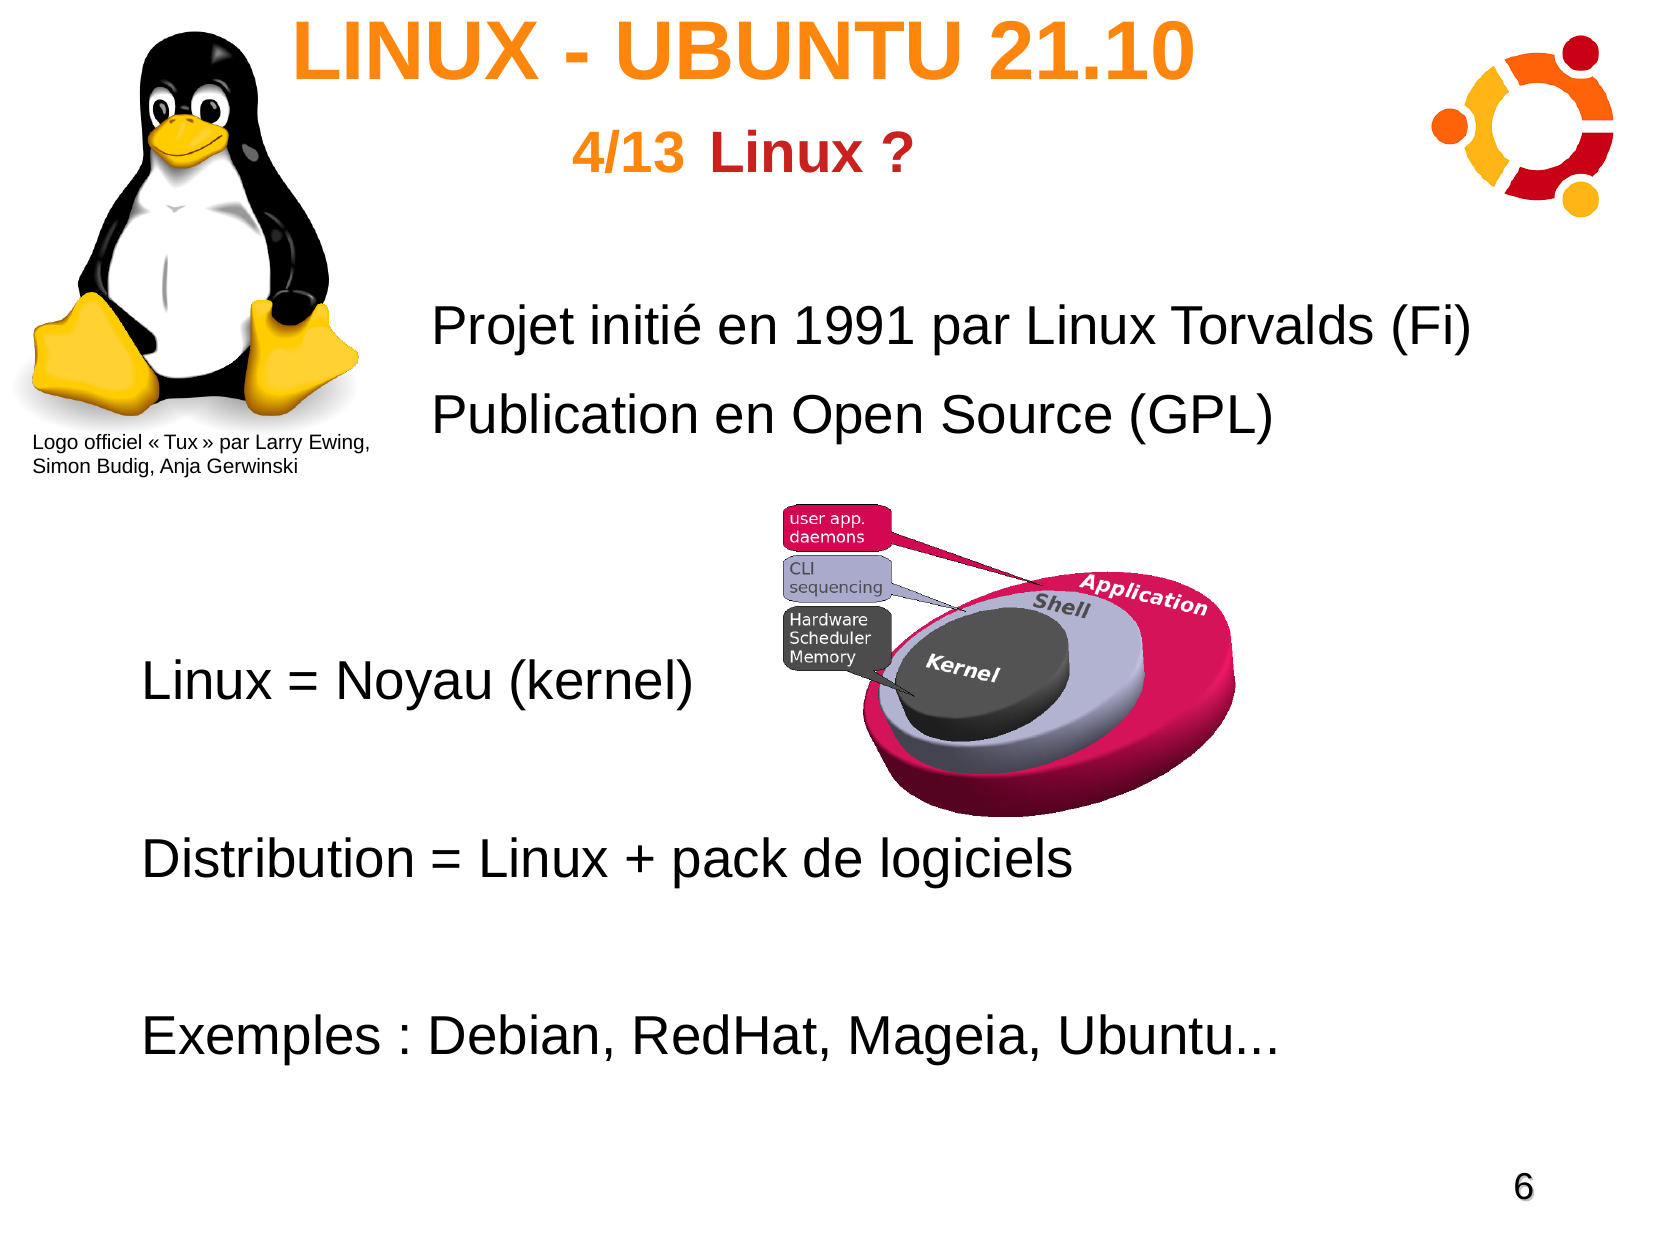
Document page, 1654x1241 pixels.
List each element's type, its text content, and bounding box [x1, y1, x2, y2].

title LINUX - UBUNTU 21.10 4/13 Linux ? [0, 0, 1489, 201]
picture [12, 201, 378, 436]
list Projet initié en 1991 par Linux Torvalds (Fi) Publication en Open Source (GPL) Linux = Noyau (kernel) Distribution = Linux + pack de logiciels Exemples : Debian, RedHat, Mageia, Ubuntu... [141, 295, 1619, 1075]
text_box <numéro> [1417, 1158, 1630, 1229]
text_box Logo officiel « Tux » par Larry Ewing, Simon Budig, Anja Gerwinski [17, 423, 392, 486]
picture [1423, 27, 1621, 225]
